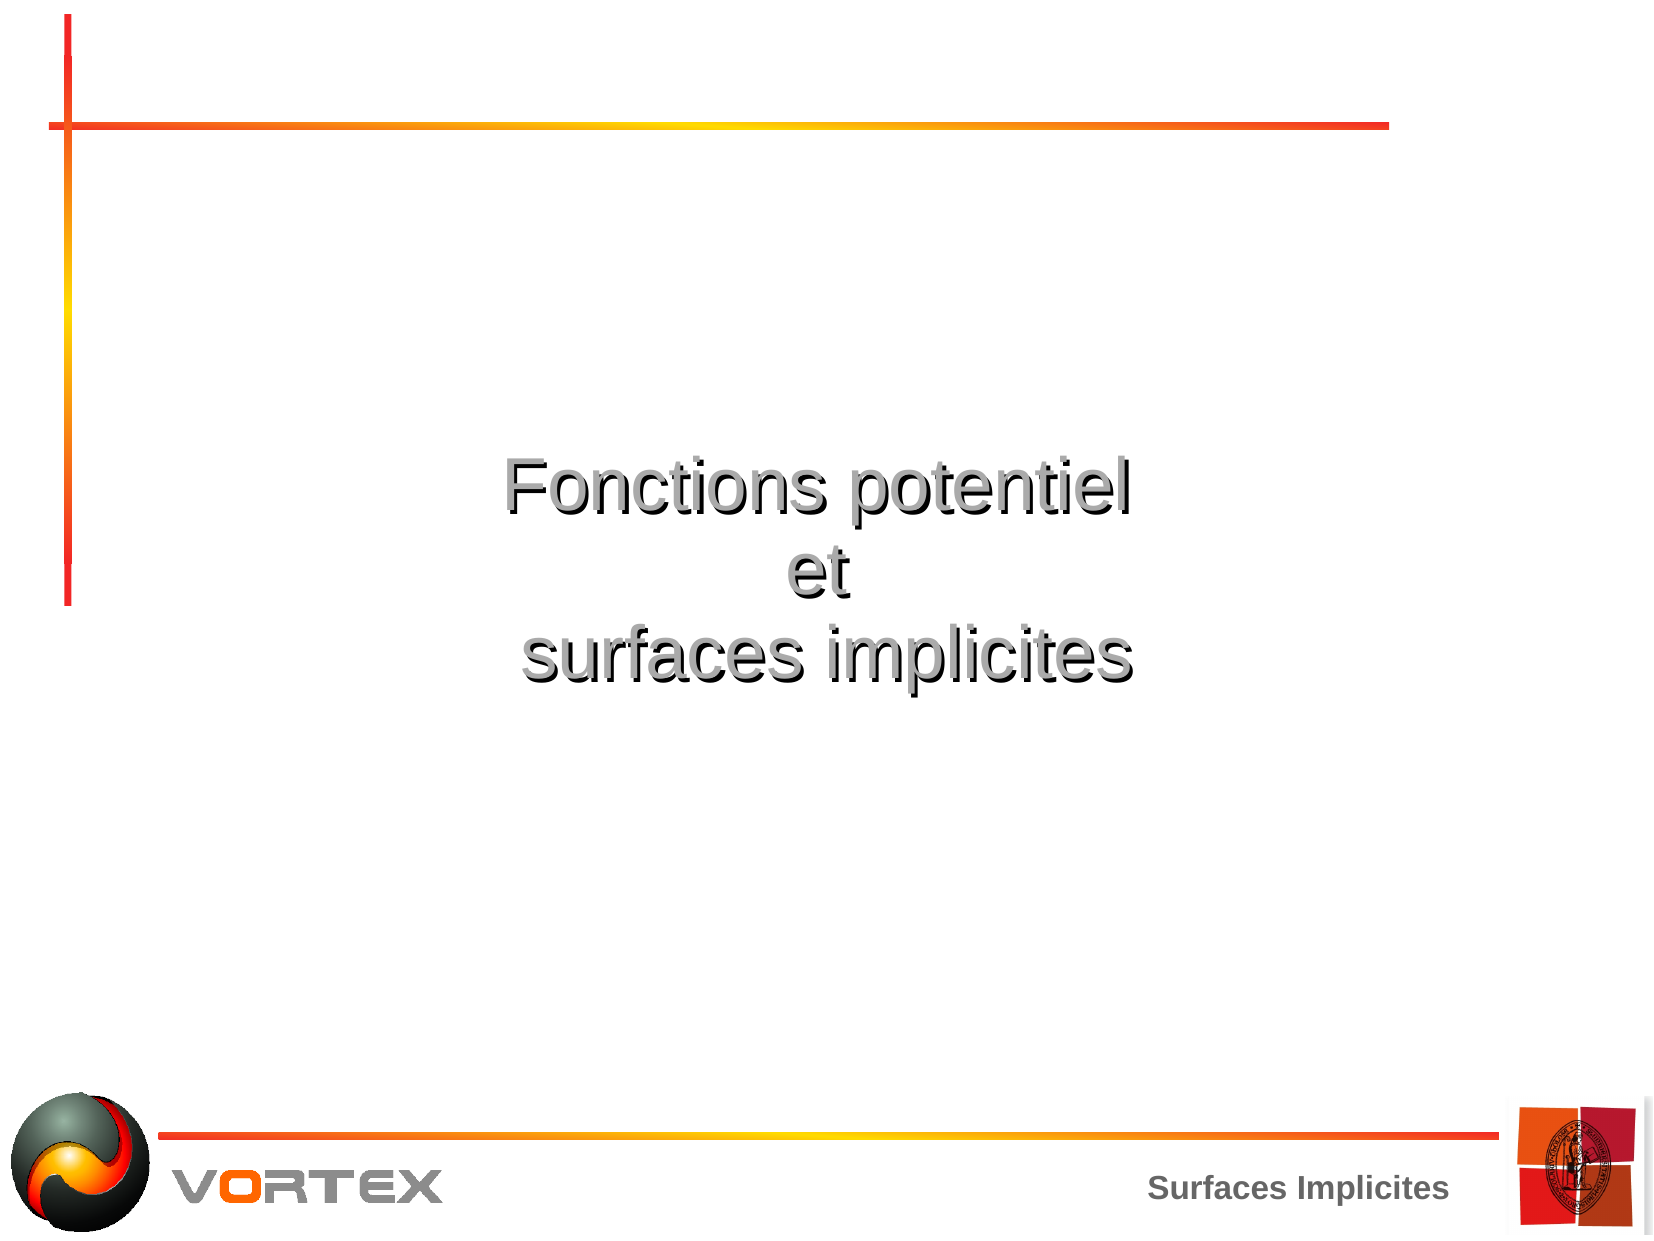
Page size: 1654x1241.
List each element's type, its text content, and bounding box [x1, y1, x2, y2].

picture [1505, 1096, 1653, 1235]
title Fonctions potentiel et surfaces implicites [0, 360, 1654, 778]
picture [11, 1092, 443, 1232]
